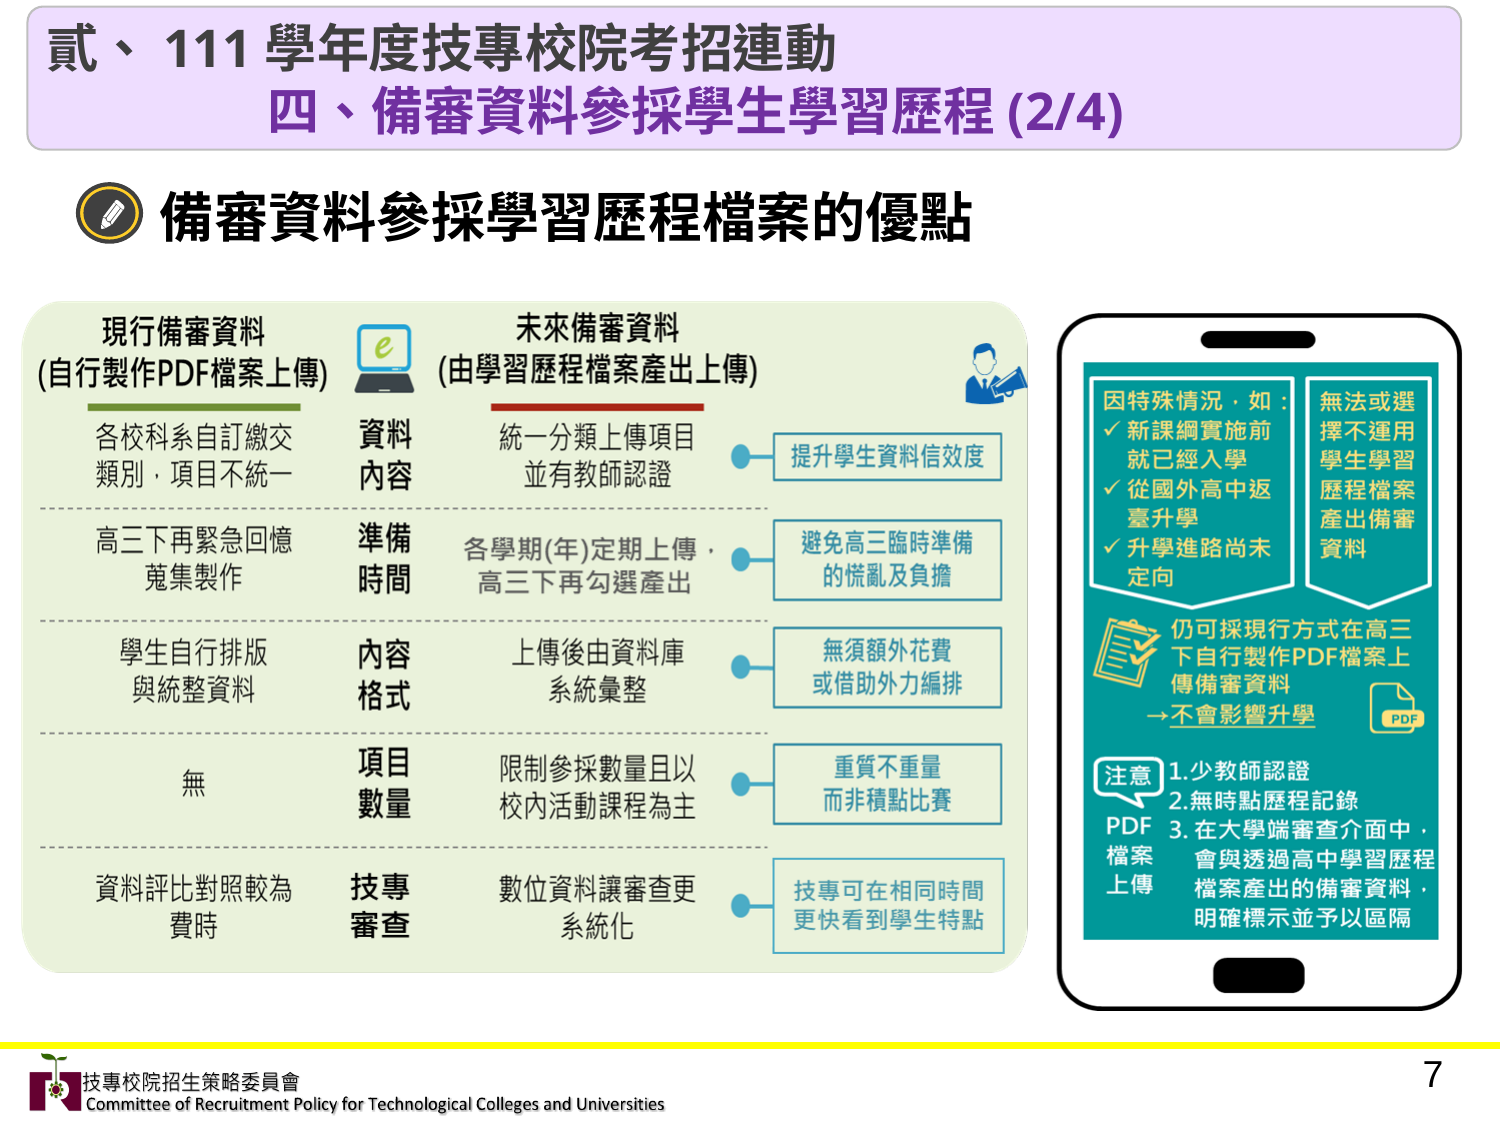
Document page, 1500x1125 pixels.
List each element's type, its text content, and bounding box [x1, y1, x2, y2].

list 備審資料參採學習歷程檔案的優點 [144, 163, 1349, 268]
text_box 貳、111學年度技專校院考招連動 四、備審資料參採學生學習歷程(2/4) [27, 6, 1462, 150]
picture [29, 1052, 668, 1118]
picture [20, 297, 1472, 1011]
text_box [78, 184, 141, 242]
